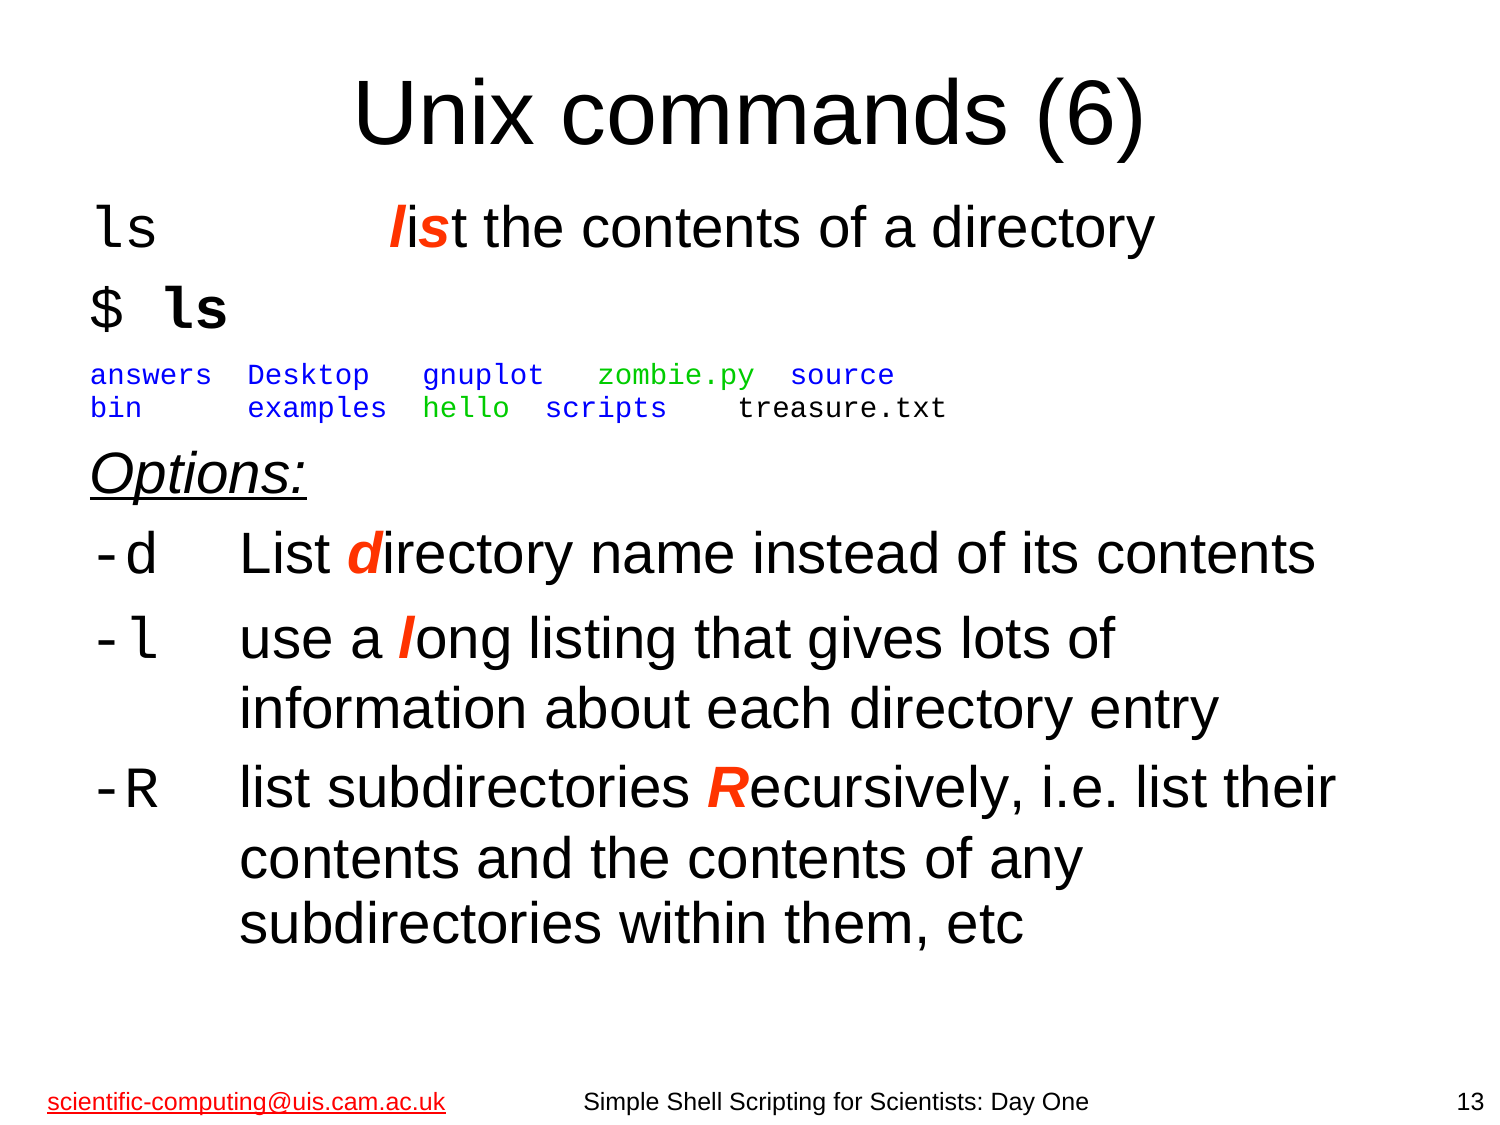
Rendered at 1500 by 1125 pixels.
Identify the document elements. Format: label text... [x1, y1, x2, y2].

title Unix commands (6) [112, 49, 1388, 176]
list ls list the contents of a directory $ ls answers Desktop gnuplot zombie.py source bin examples hello scripts treasure.txt Options: -d List directory name instead of its contents -l use a long listing that gives lots of information about each directory entry -R list subdirectories Recursively, i.e. list their contents and the contents of any subdirectories within them, etc [75, 187, 1426, 1076]
